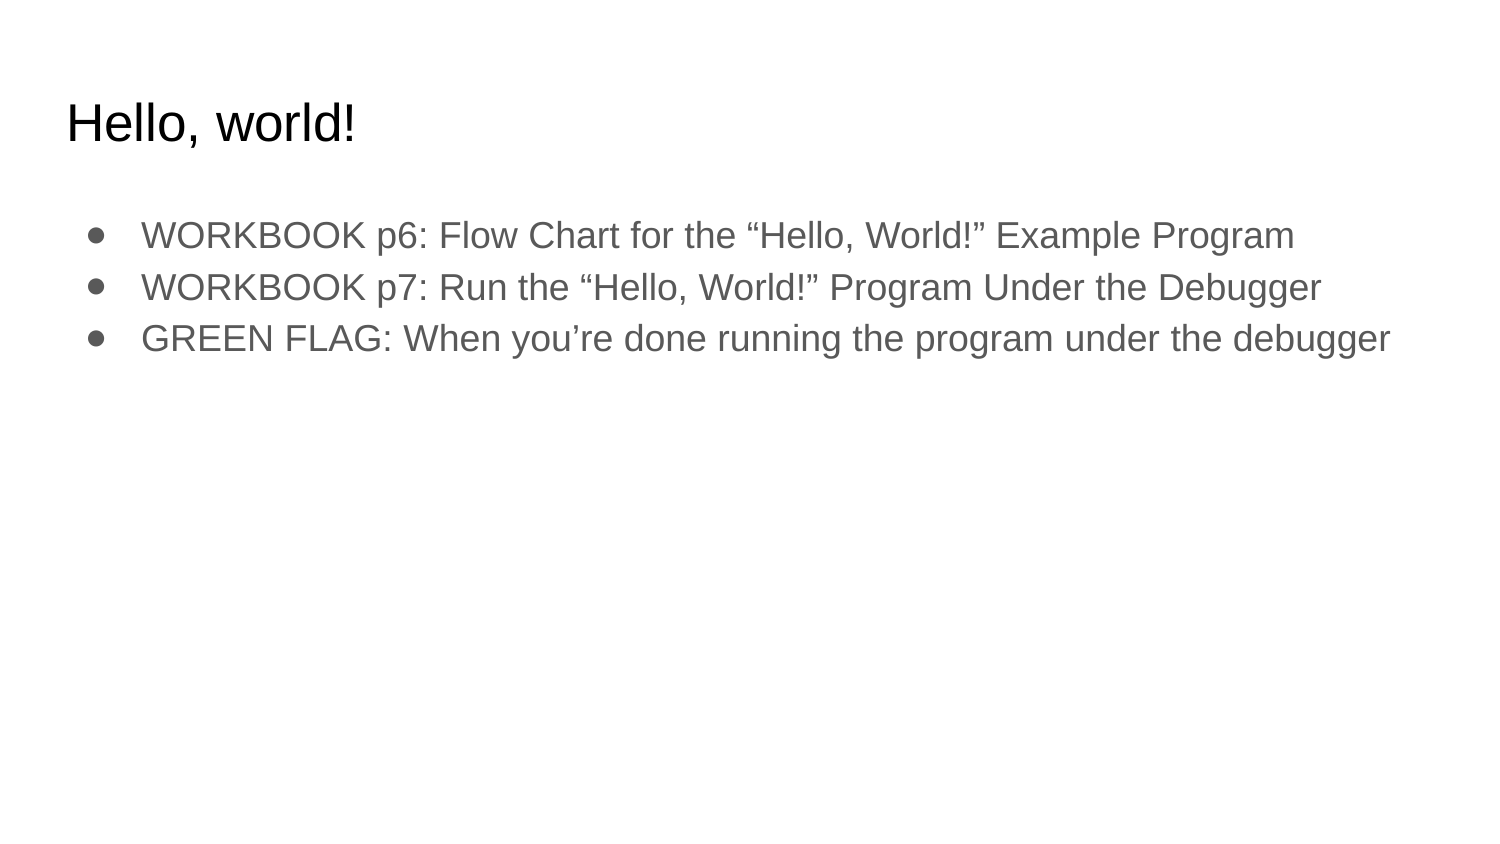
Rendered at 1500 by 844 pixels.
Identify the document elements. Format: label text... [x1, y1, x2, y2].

list WORKBOOK p6: Flow Chart for the “Hello, World!” Example Program WORKBOOK p7: Run the “Hello, World!” Program Under the Debugger GREEN FLAG: When you’re done running the program under the debugger [51, 189, 1449, 750]
title Hello, world! [51, 72, 1449, 167]
